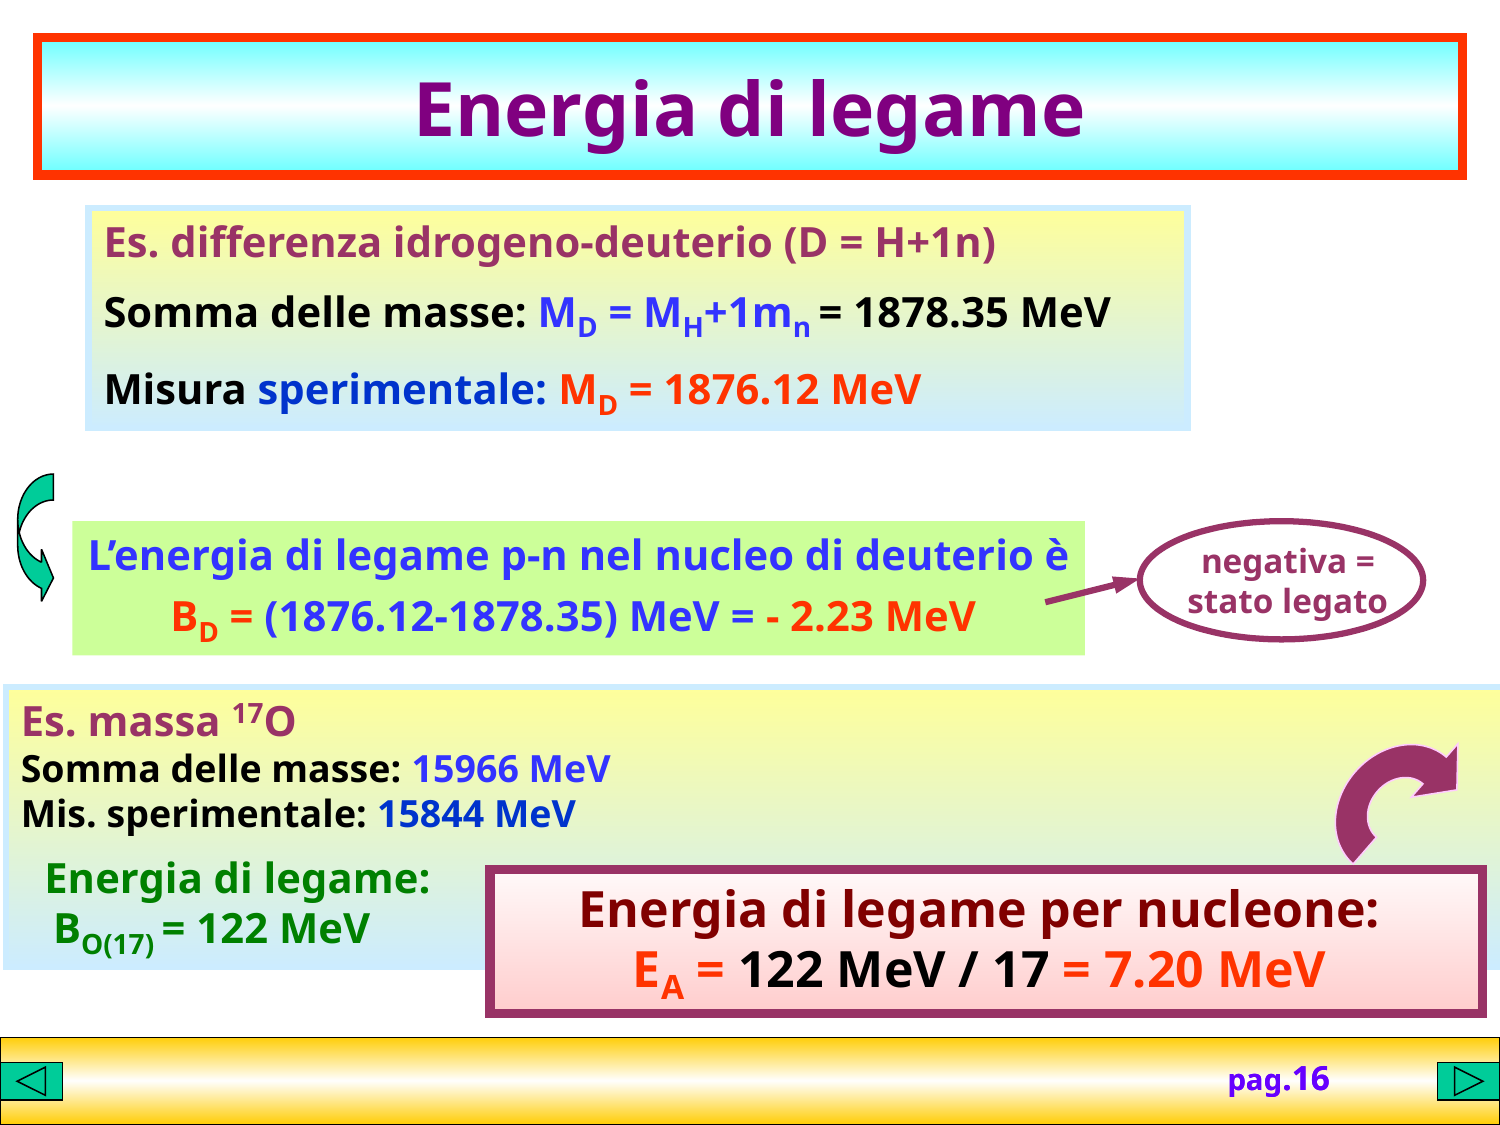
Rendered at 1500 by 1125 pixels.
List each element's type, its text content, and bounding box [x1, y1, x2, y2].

title Energia di legame [37, 37, 1463, 175]
text_box pag.<number> [1212, 1050, 1413, 1125]
text_box Es. massa 17O Somma delle masse: 15966 MeV Mis. sperimentale: 15844 MeV Energia di legame: BO(17) = 122 MeV [5, 686, 1500, 968]
text_box [1335, 743, 1458, 864]
text_box negativa = stato legato [1175, 532, 1401, 628]
text_box Es. differenza idrogeno-deuterio (D = H+1n) Somma delle masse: MD = MH+1mn = 1878.35 MeV Misura sperimentale: MD = 1876.12 MeV [88, 208, 1188, 429]
text_box L’energia di legame p-n nel nucleo di deuterio è BD = (1876.12-1878.35) MeV = - 2.23 MeV [79, 521, 1078, 656]
text_box Energia di legame per nucleone: EA = 122 MeV / 17 = 7.20 MeV [490, 869, 1483, 1014]
